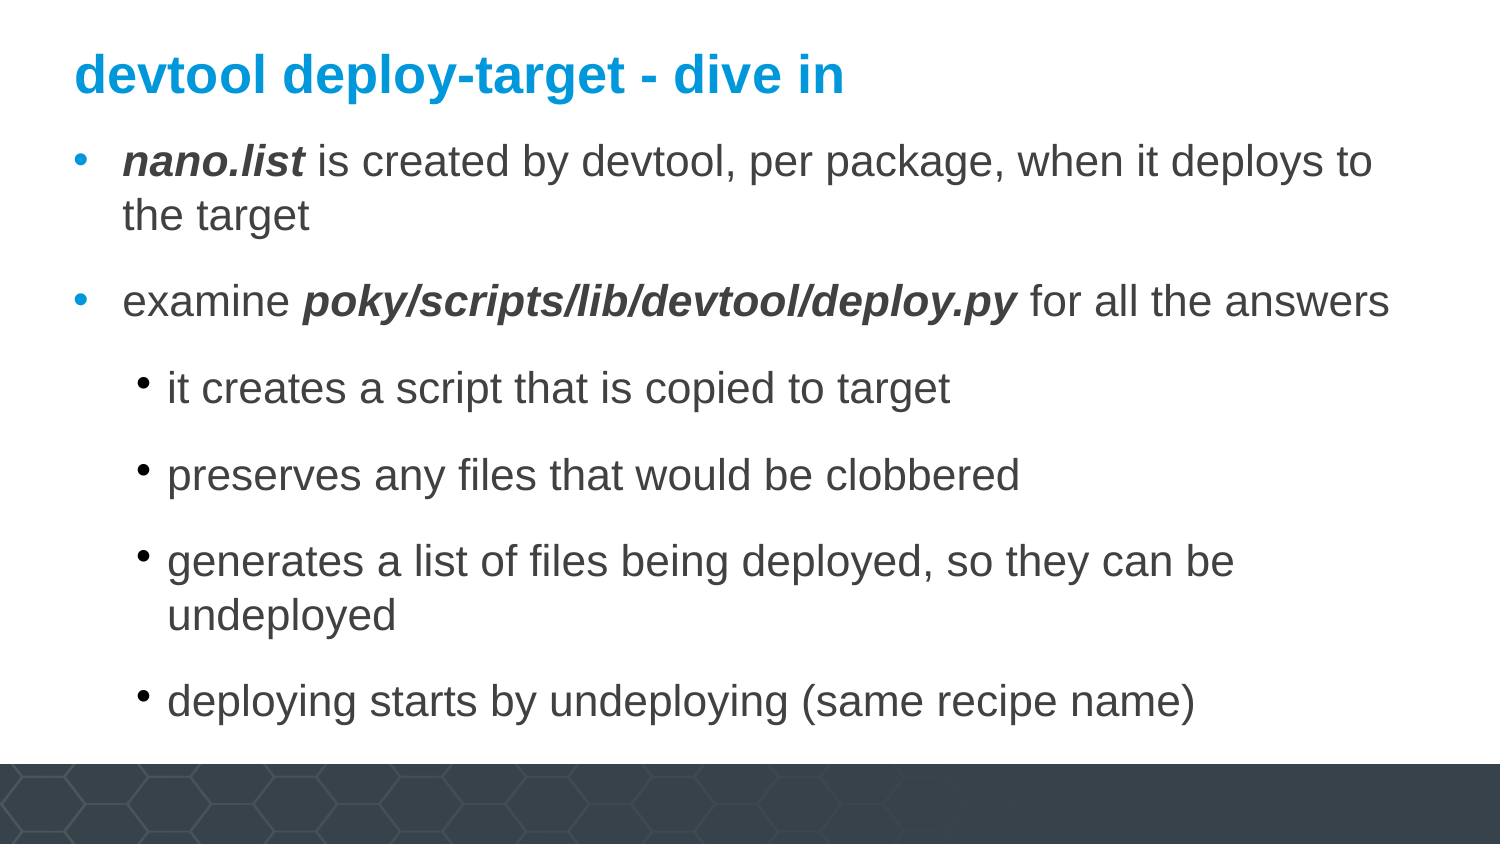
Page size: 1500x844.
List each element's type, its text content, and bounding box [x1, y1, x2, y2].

text_box devtool deploy-target - dive in [74, 50, 1424, 159]
picture [0, 0, 1500, 844]
text_box nano.list is created by devtool, per package, when it deploys to the target examine poky/scripts/lib/devtool/deploy.py for all the answers it creates a script that is copied to target preserves any files that would be clobbered generates a list of files being deployed, so they can be undeployed deploying starts by undeploying (same recipe name) [72, 132, 1422, 738]
